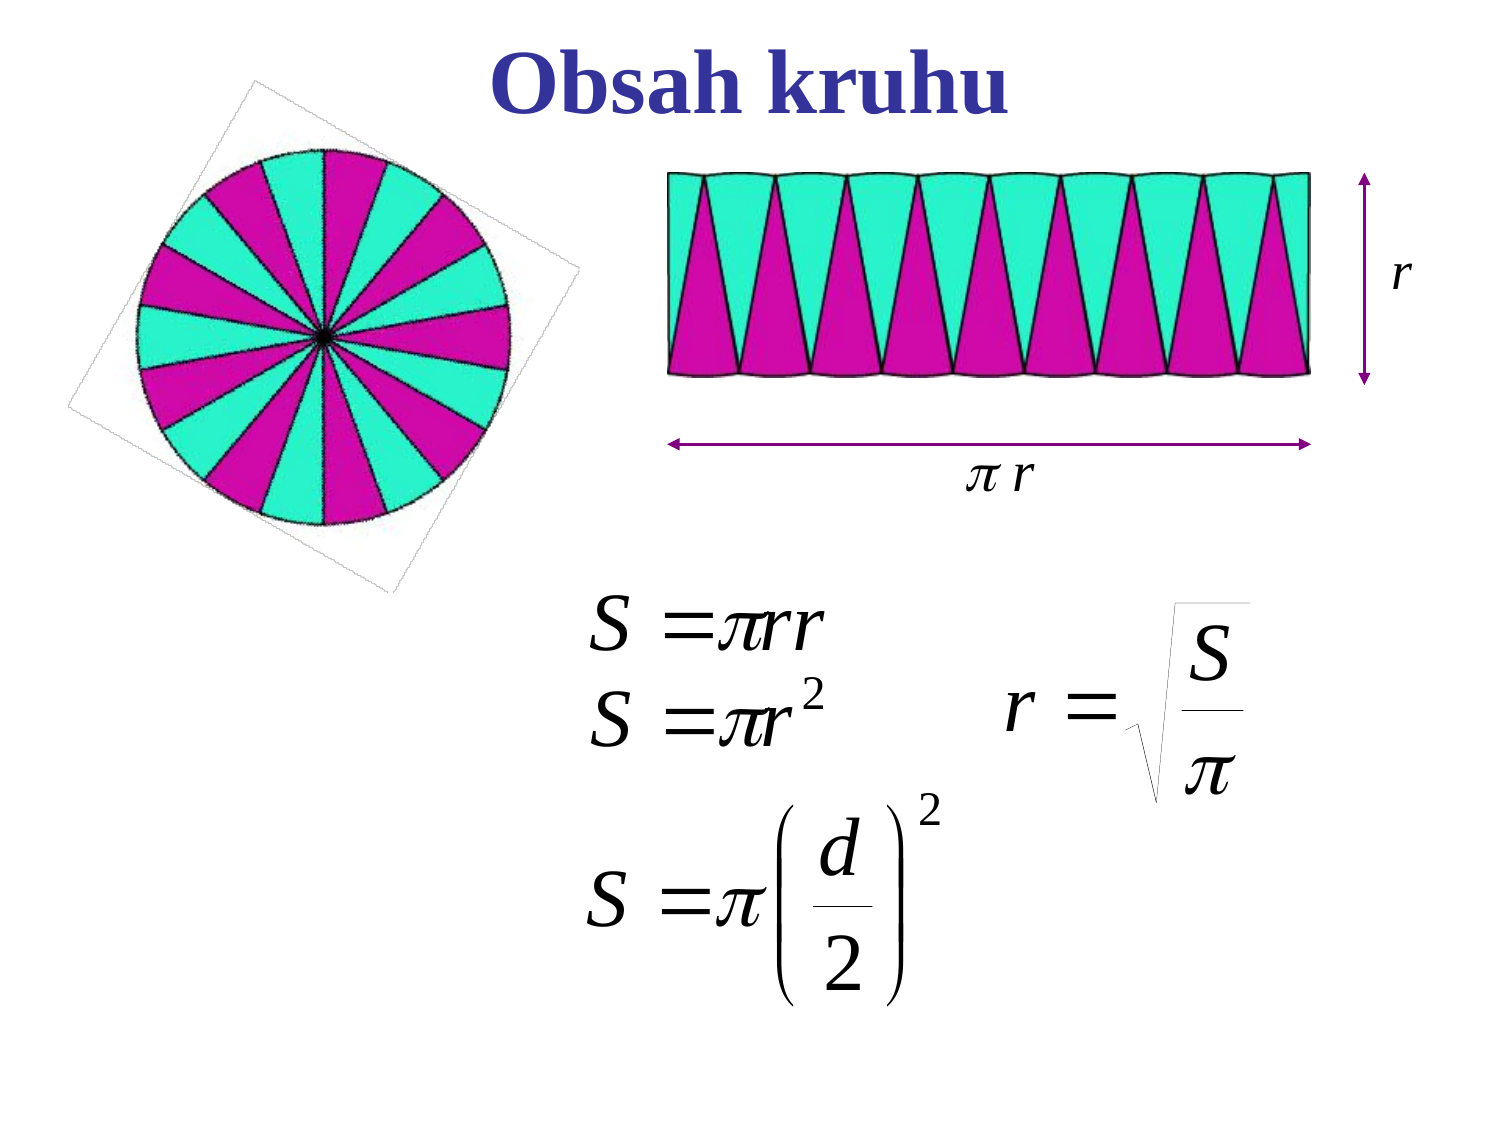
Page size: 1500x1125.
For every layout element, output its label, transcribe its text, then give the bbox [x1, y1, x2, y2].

chart [572, 774, 960, 1024]
chart [991, 586, 1268, 821]
chart [960, 433, 1129, 516]
chart [575, 574, 845, 768]
picture [67, 80, 580, 593]
picture [667, 172, 1311, 378]
text_box Obsah kruhu [75, 0, 1426, 172]
chart [1383, 235, 1500, 313]
